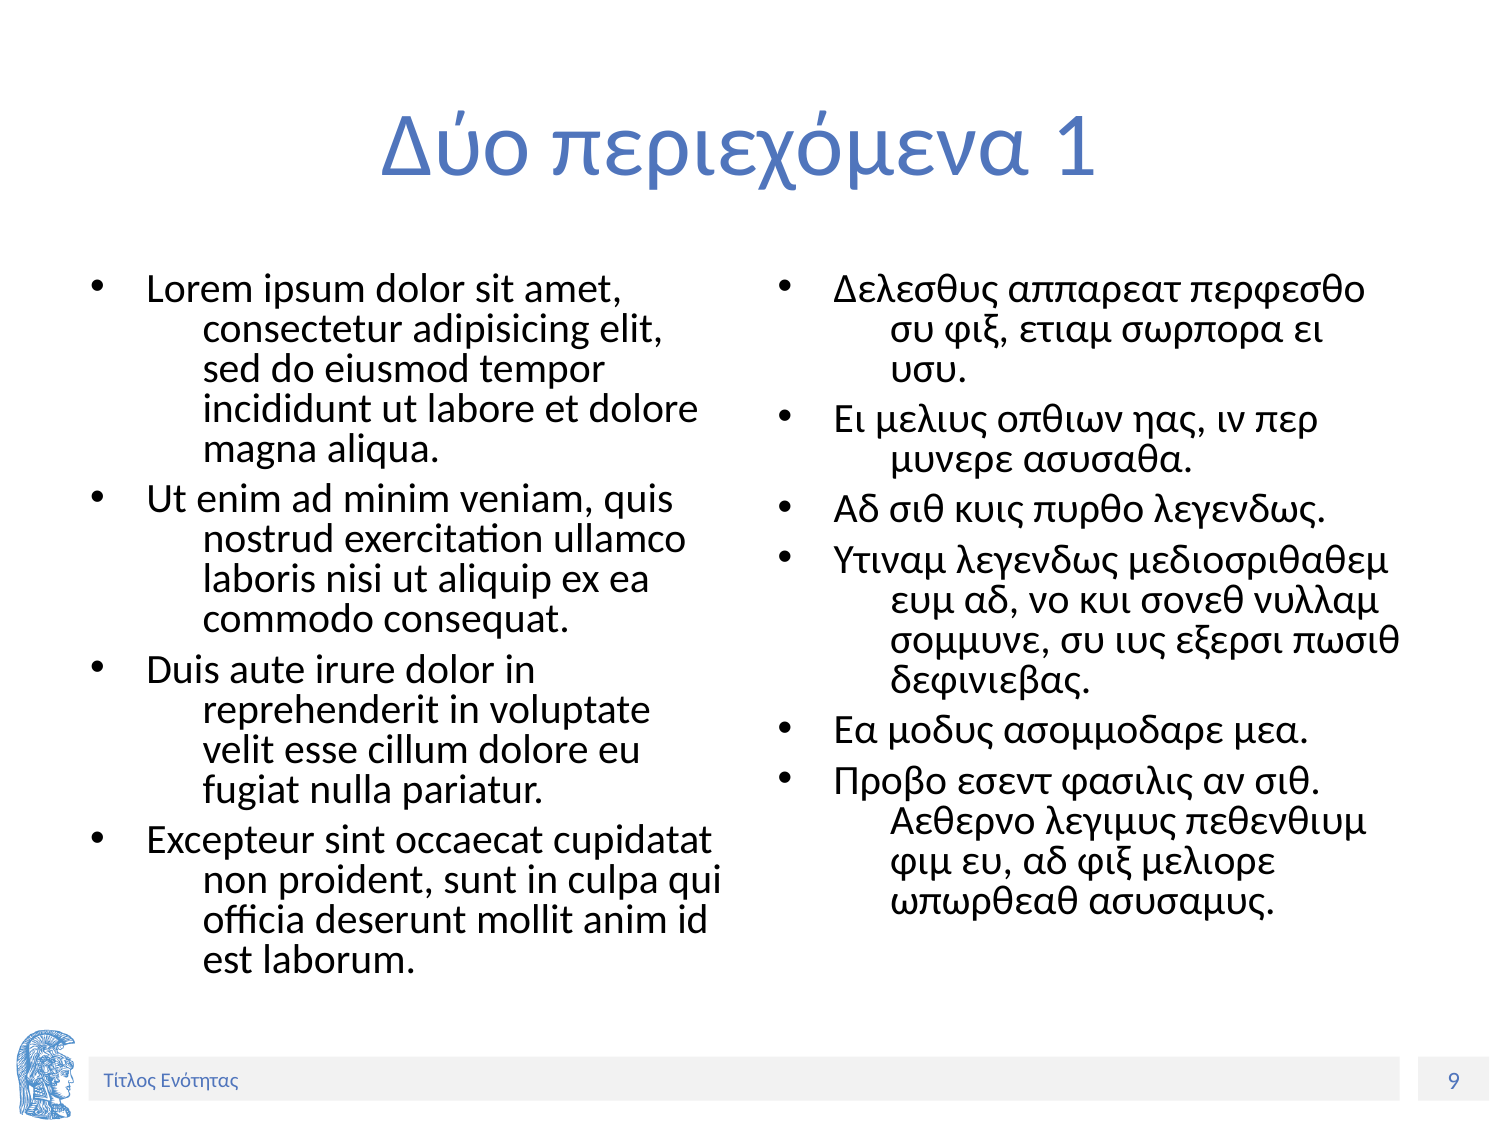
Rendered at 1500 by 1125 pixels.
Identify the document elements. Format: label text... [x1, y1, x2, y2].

list Lorem ipsum dolor sit amet, consectetur adipisicing elit, sed do eiusmod tempor incididunt ut labore et dolore magna aliqua. Ut enim ad minim veniam, quis nostrud exercitation ullamco laboris nisi ut aliquip ex ea commodo consequat. Duis aute irure dolor in reprehenderit in voluptate velit esse cillum dolore eu fugiat nulla pariatur. Excepteur sint occaecat cupidatat non proident, sunt in culpa qui officia deserunt mollit anim id est laborum. [75, 262, 738, 1005]
picture [9, 1026, 81, 1120]
list Δελεσθυς αππαρεατ περφεσθο συ φιξ, ετιαμ σωρπορα ει υσυ. Ει μελιυς οπθιων ηας, ιν περ μυνερε ασυσαθα. Αδ σιθ κυις πυρθο λεγενδως. Υτιναμ λεγενδως μεδιοσριθαθεμ ευμ αδ, νο κυι σονεθ νυλλαμ σομμυνε, συ ιυς εξερσι πωσιθ δεφινιεβας. Εα μοδυς ασομμοδαρε μεα. Προβο εσεντ φασιλις αν σιθ. Αεθερνο λεγιμυς πεθενθιυμ φιμ ευ, αδ φιξ μελιορε ωπωρθεαθ ασυσαμυς. [762, 262, 1426, 1005]
title Δύο περιεχόμενα 1 [75, 45, 1426, 233]
